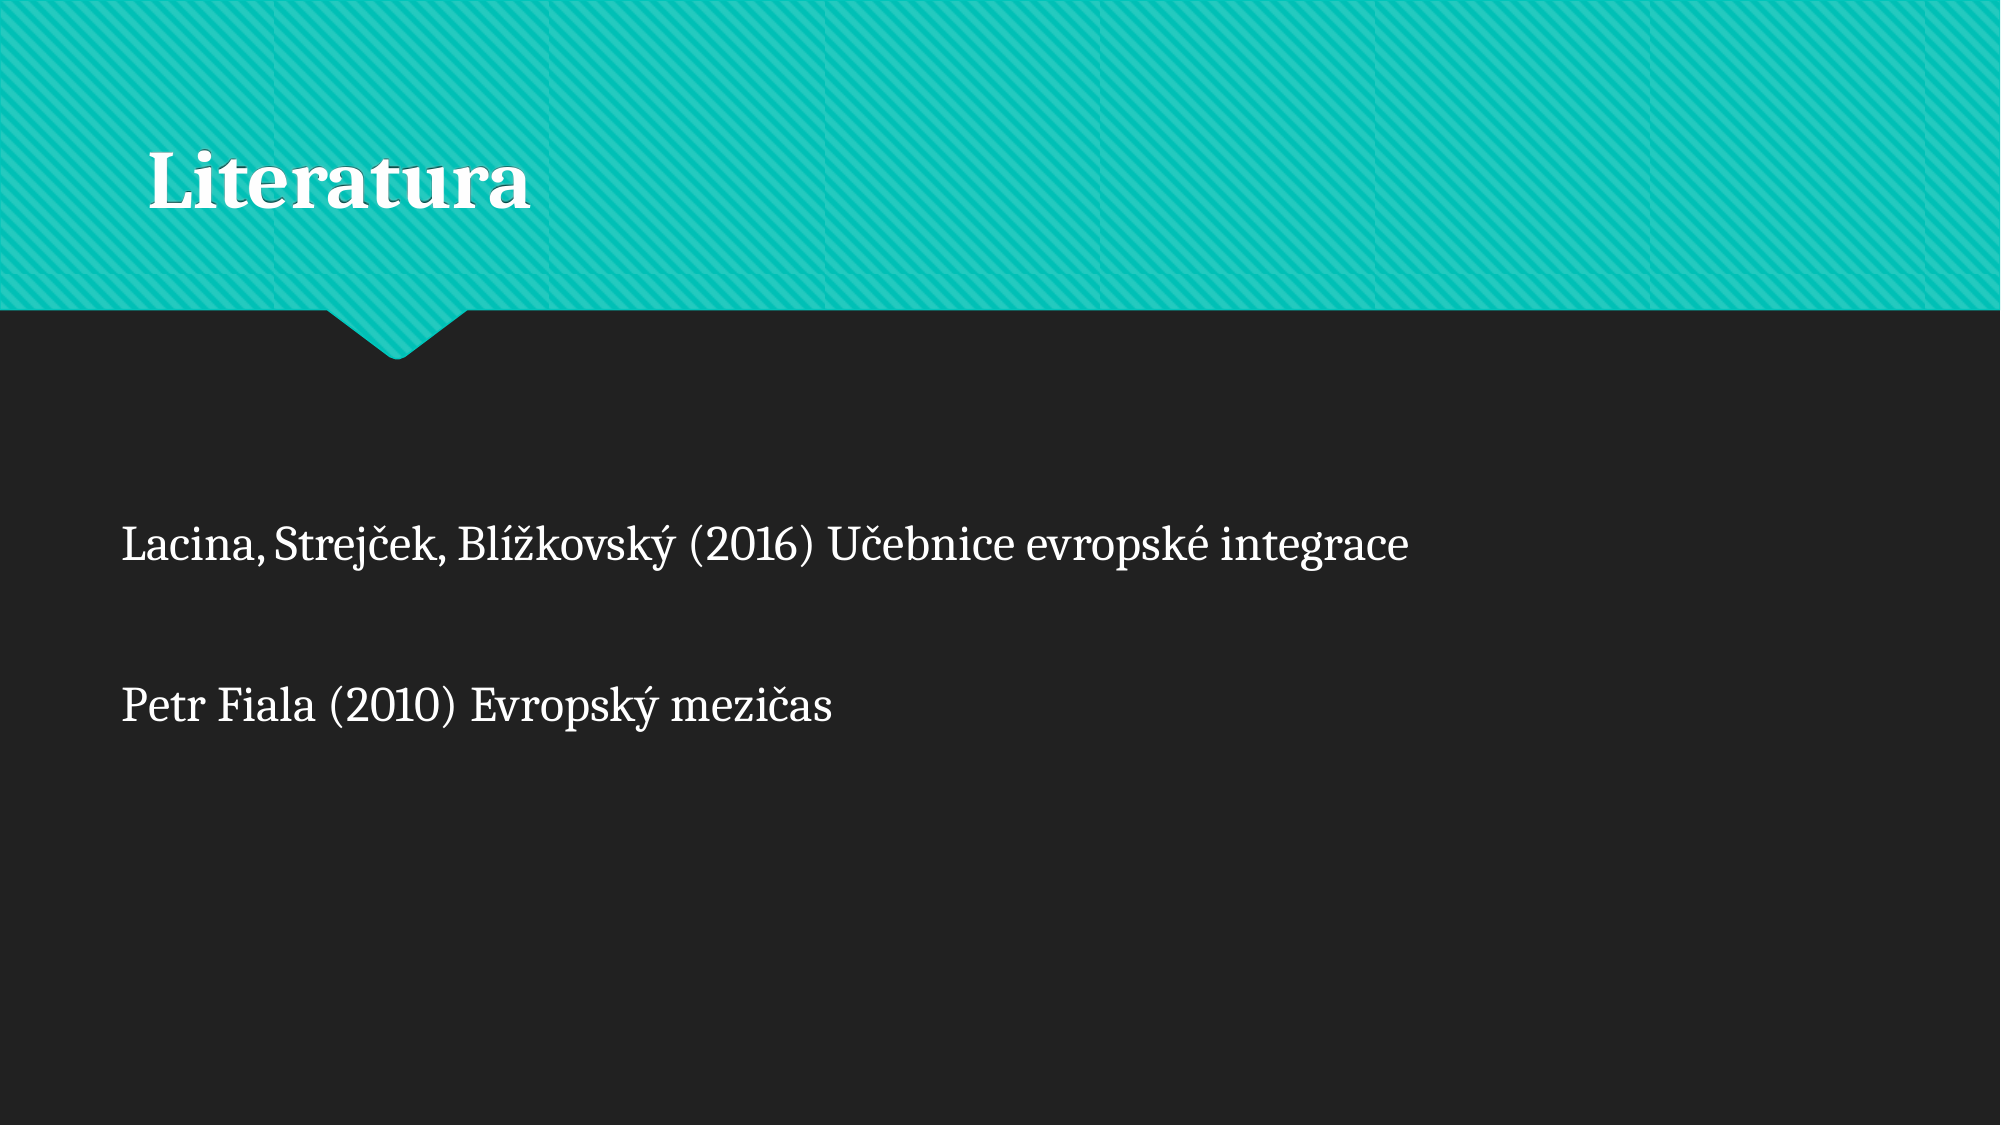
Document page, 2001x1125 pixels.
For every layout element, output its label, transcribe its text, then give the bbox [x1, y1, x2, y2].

text_box Lacina, Strejček, Blížkovský (2016) Učebnice evropské integrace Petr Fiala (2010) Evropský mezičas [106, 498, 1927, 820]
title Literatura [132, 73, 1868, 233]
